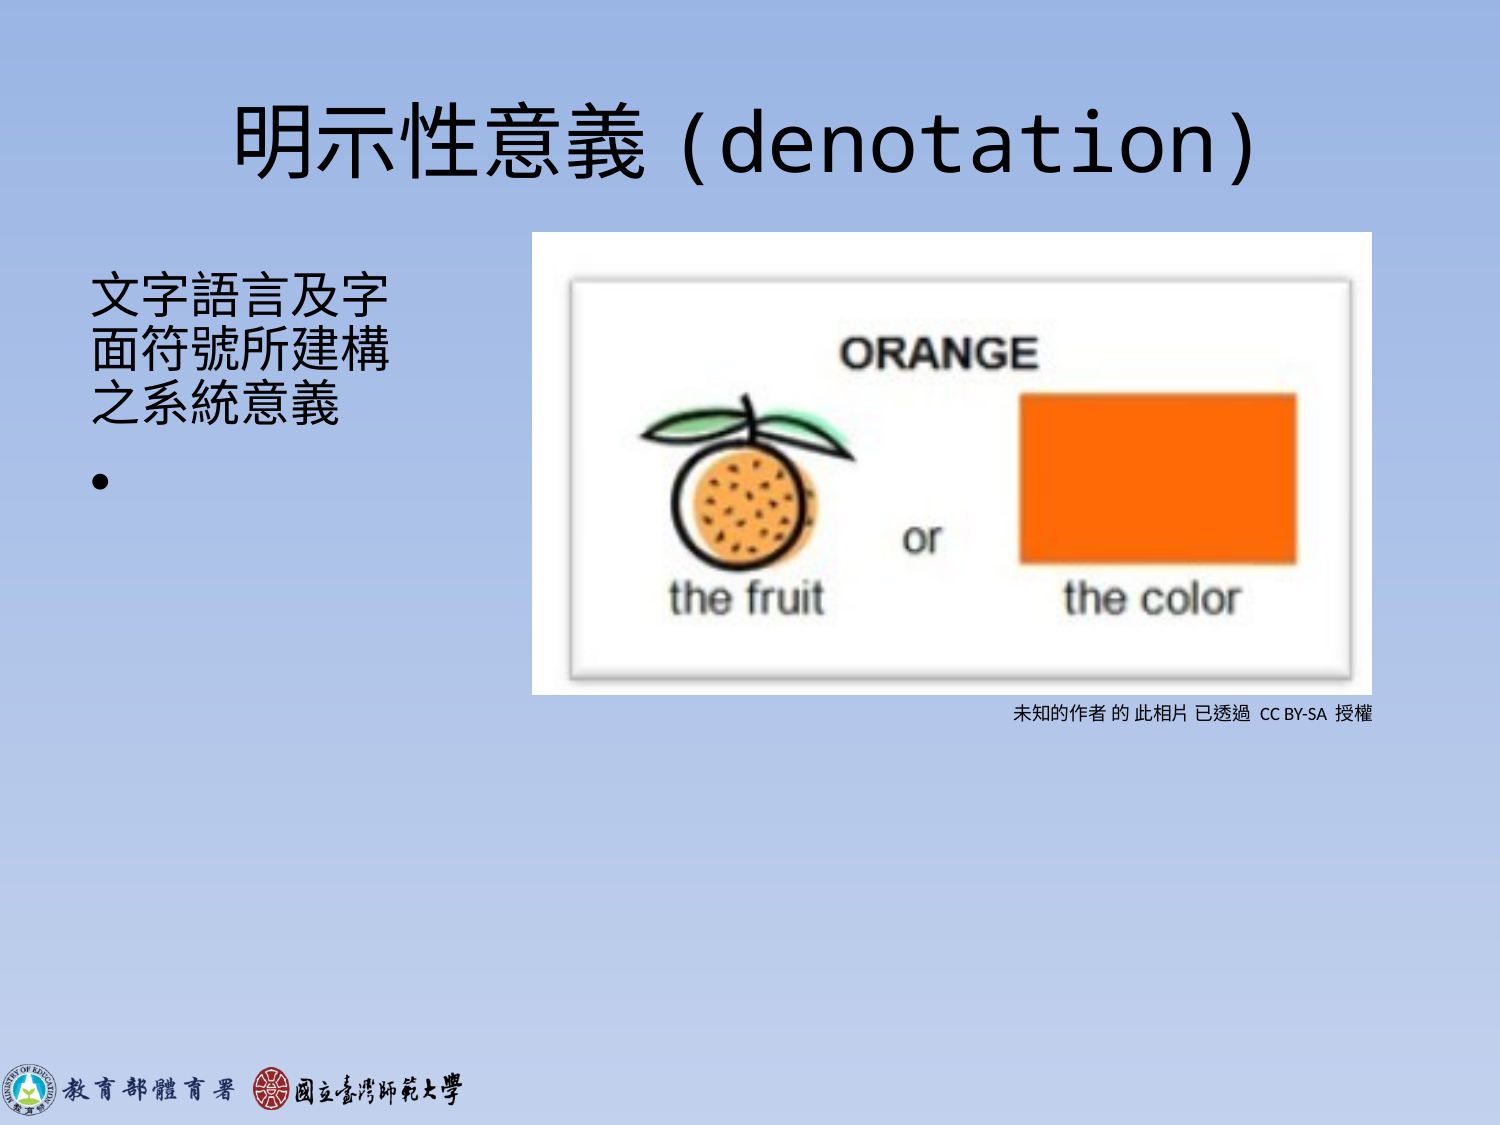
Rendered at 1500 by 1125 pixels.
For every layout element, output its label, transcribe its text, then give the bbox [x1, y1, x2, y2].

picture [532, 232, 1372, 695]
text_box 未知的作者 的 此相片 已透過 CC BY-SA 授權 [998, 694, 1500, 733]
title 明示性意義(denotation) [75, 45, 1426, 233]
list 文字語言及字面符號所建構之系統意義 [75, 262, 431, 1005]
